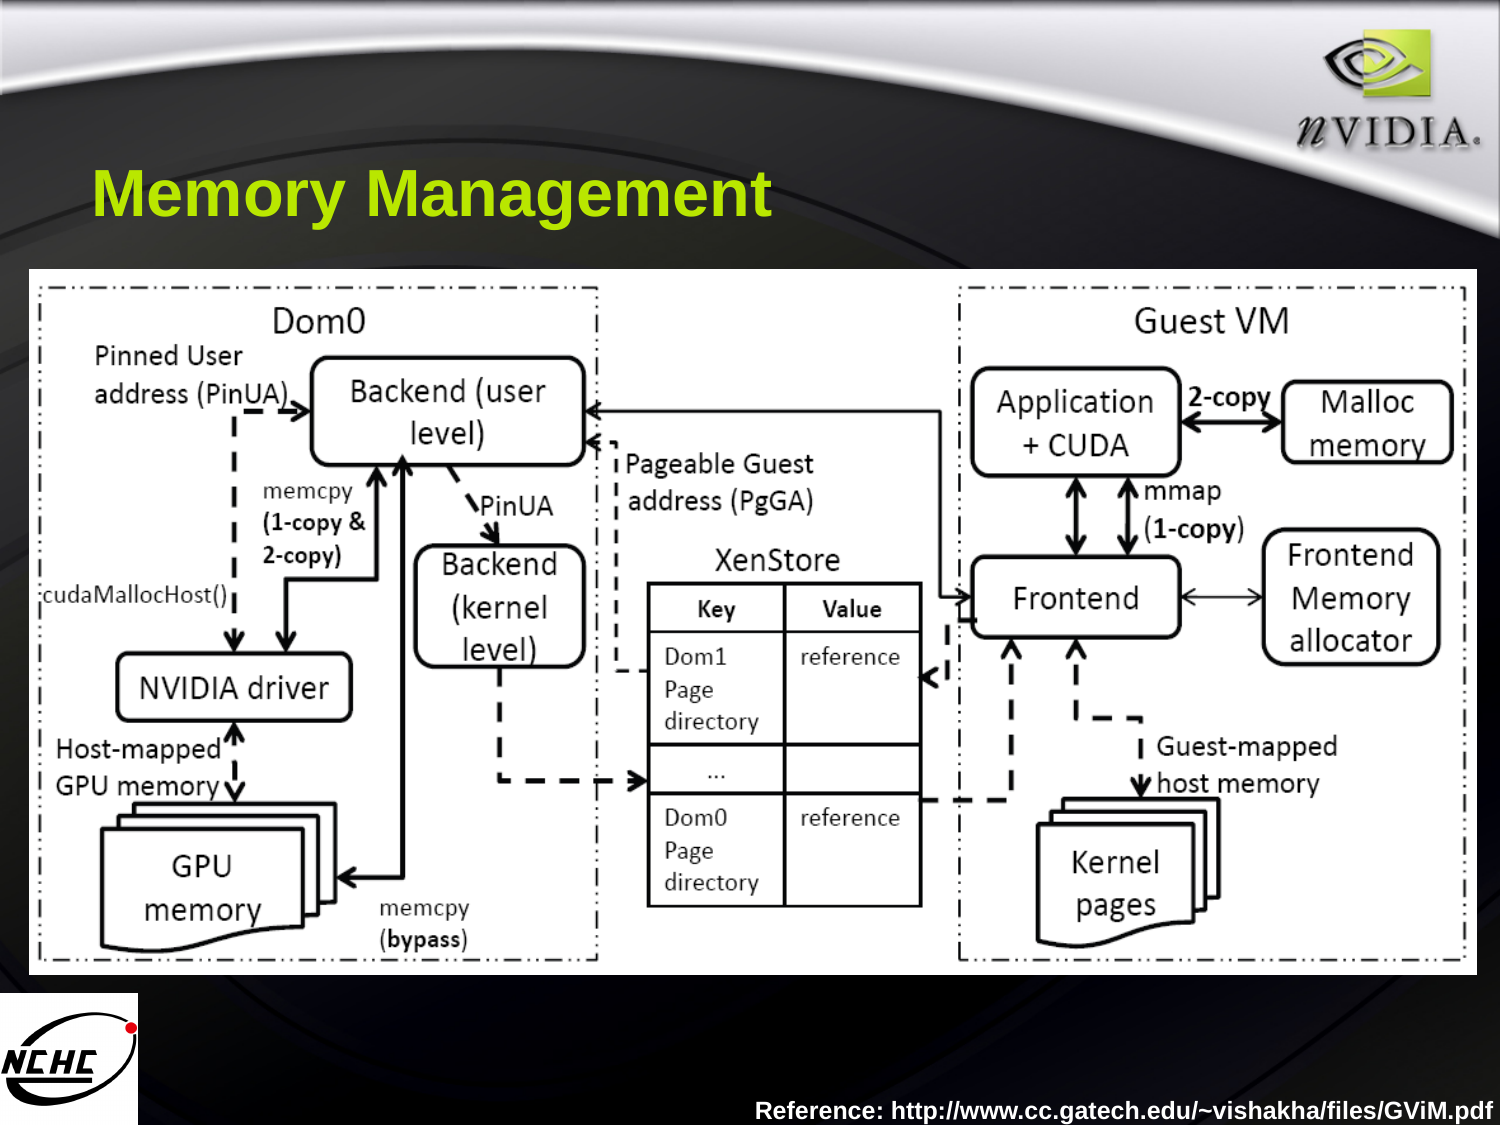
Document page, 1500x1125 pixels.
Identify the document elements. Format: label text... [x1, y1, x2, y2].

picture [0, 0, 1500, 1125]
title Memory Management [91, 153, 1213, 234]
text_box Reference: http://www.cc.gatech.edu/~vishakha/files/GViM.pdf [614, 1096, 1500, 1125]
